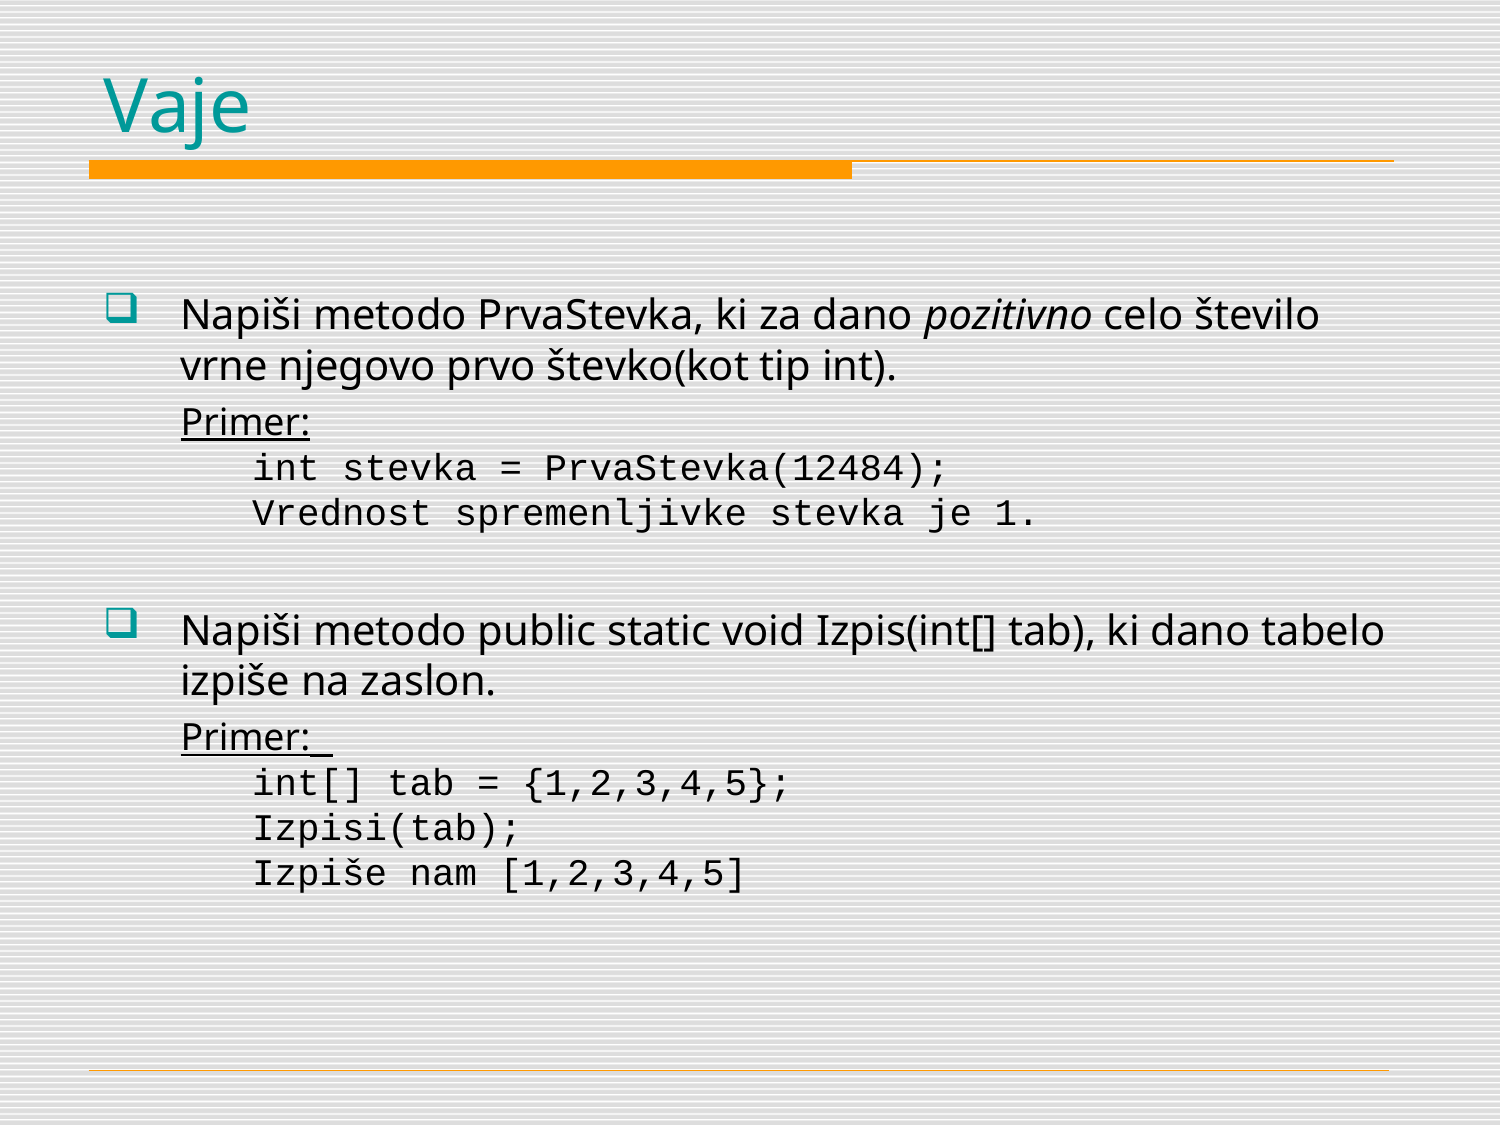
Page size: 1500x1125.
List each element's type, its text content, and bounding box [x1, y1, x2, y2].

title Vaje [88, 42, 1401, 155]
list Napiši metodo PrvaStevka, ki za dano pozitivno celo število vrne njegovo prvo števko(kot tip int). Primer: int stevka = PrvaStevka(12484); Vrednost spremenljivke stevka je 1. Napiši metodo public static void Izpis(int[] tab), ki dano tabelo izpiše na zaslon. Primer: int[] tab = {1,2,3,4,5}; Izpisi(tab); Izpiše nam [1,2,3,4,5] [88, 220, 1401, 1059]
picture [0, 0, 1500, 1125]
